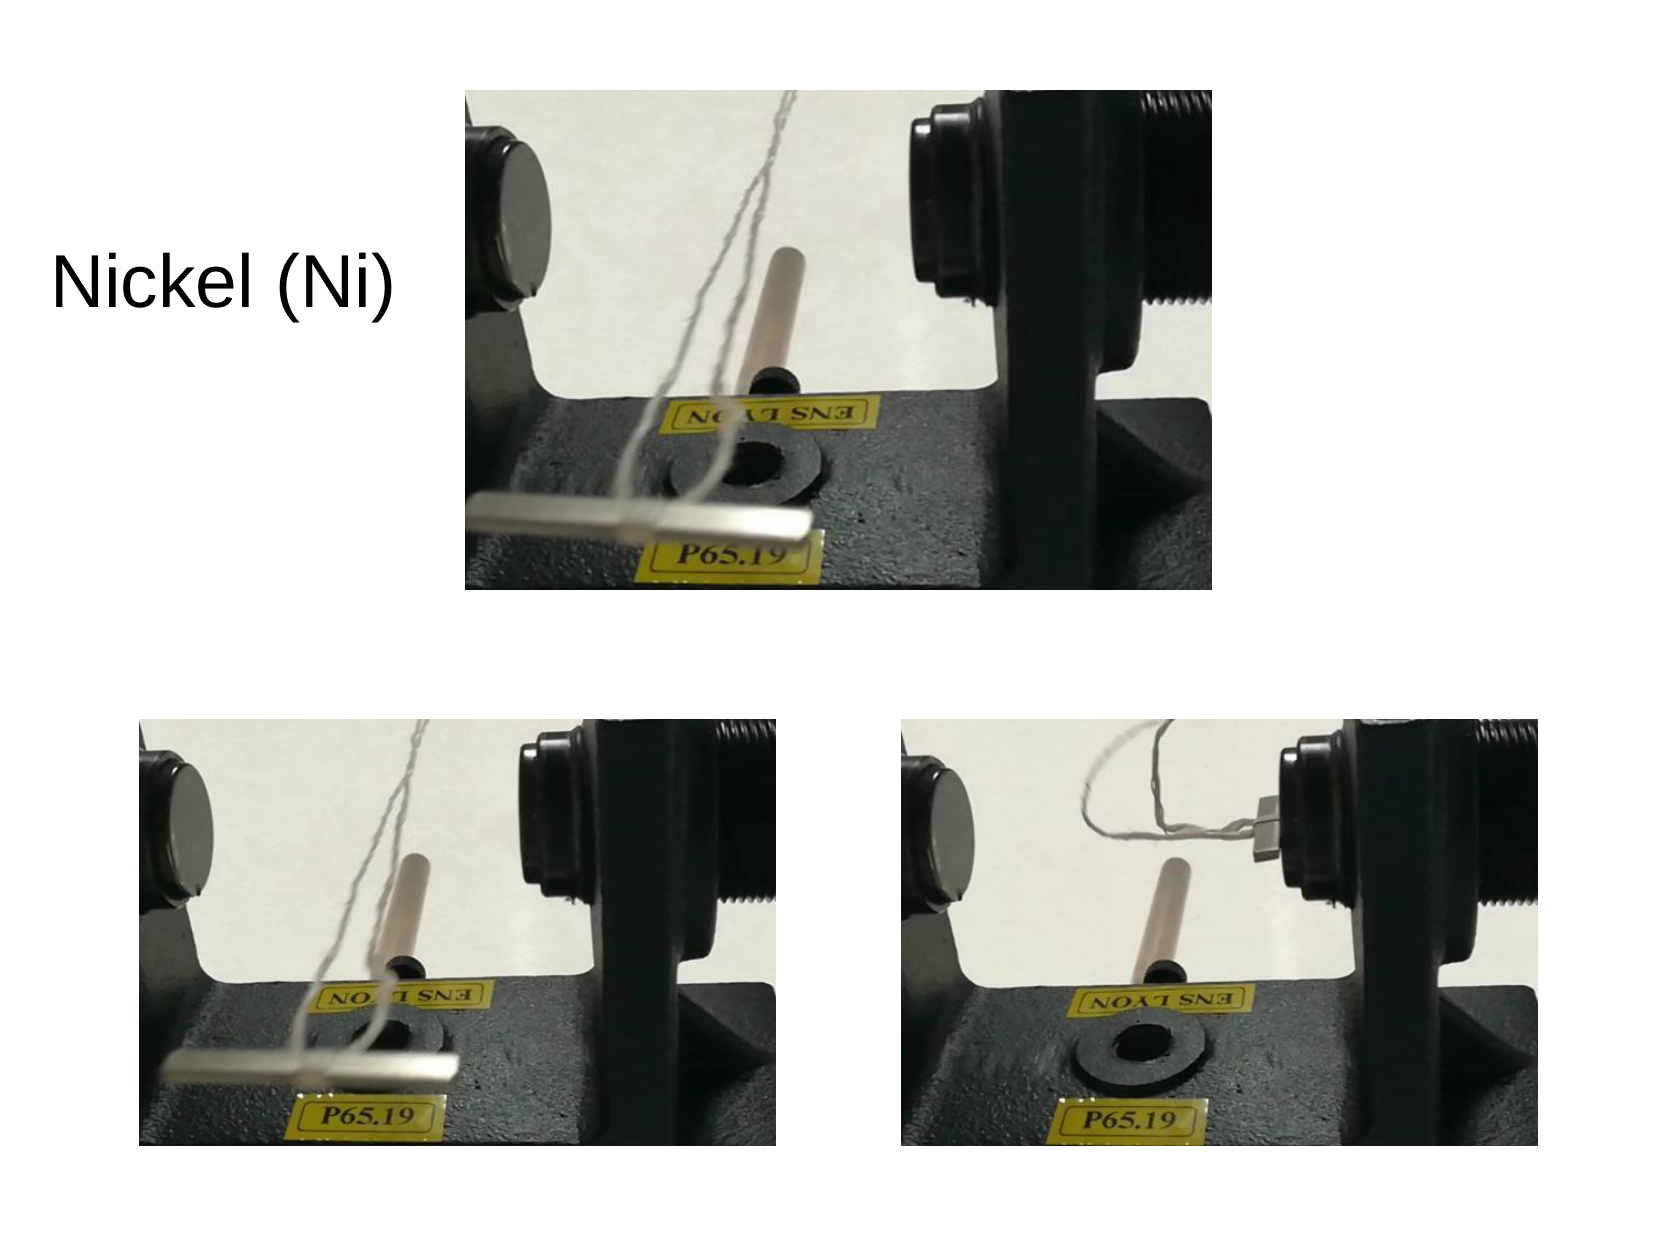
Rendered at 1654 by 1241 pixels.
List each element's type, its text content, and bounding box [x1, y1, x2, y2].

picture [139, 719, 776, 1146]
picture [901, 719, 1538, 1146]
text_box [464, 89, 1213, 591]
text_box Nickel (Ni) [35, 232, 485, 331]
